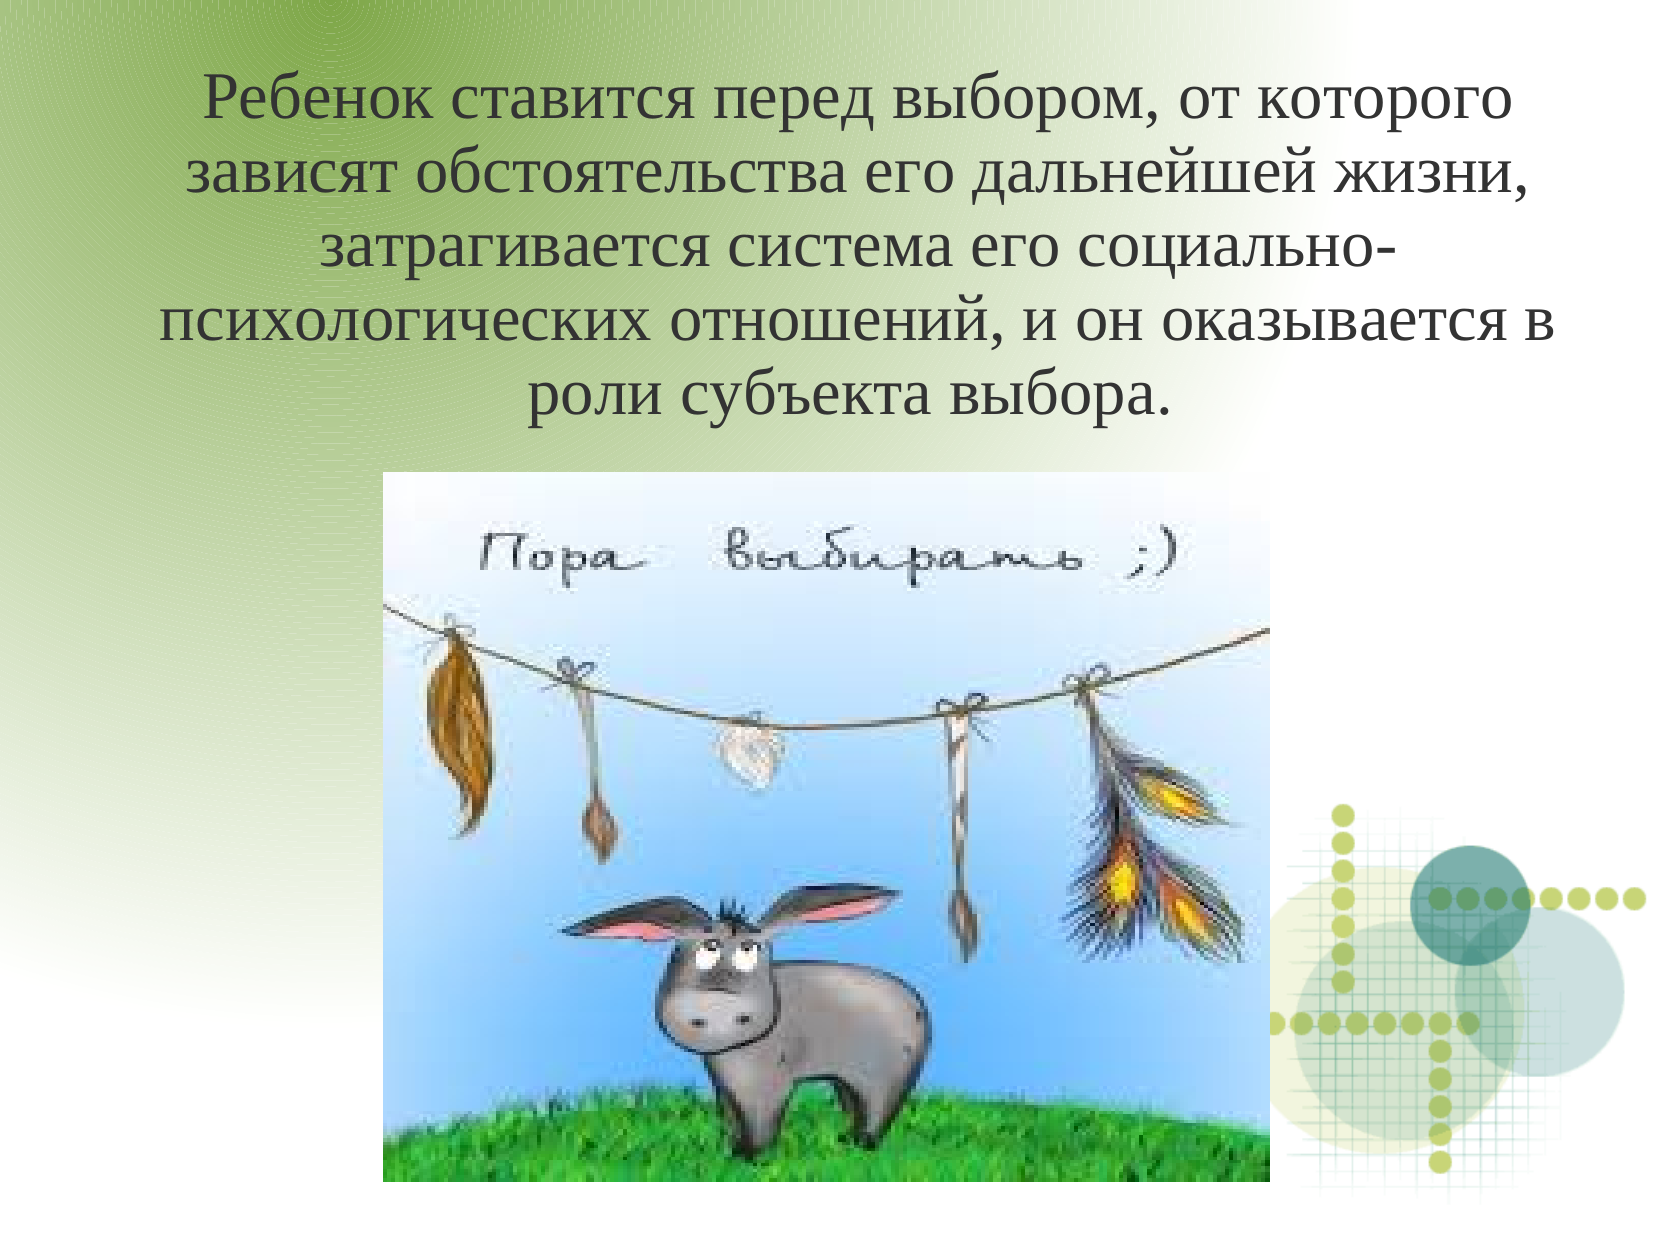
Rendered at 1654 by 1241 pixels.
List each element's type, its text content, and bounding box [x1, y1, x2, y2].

list Ребенок ставится перед выбором, от которого зависят обстоятельства его дальнейшей жизни, затрагивается система его социально-психологических отношений, и он оказывается в роли субъекта выбора. [152, 59, 1565, 841]
picture [383, 472, 1654, 1211]
